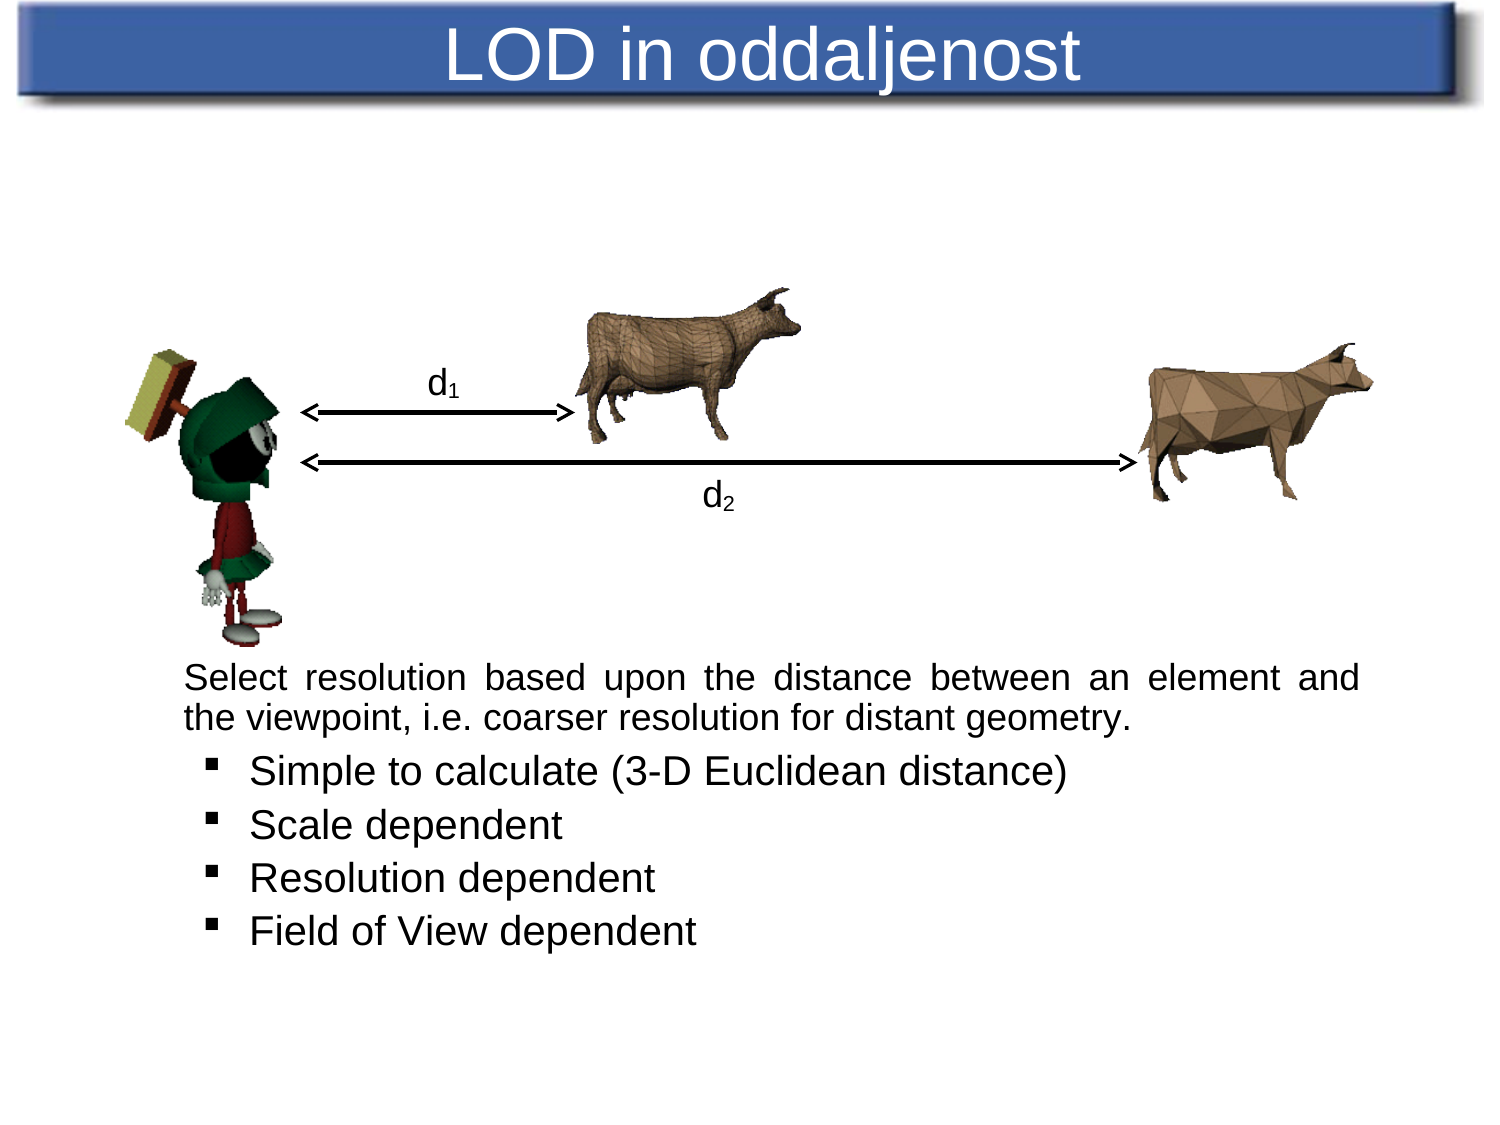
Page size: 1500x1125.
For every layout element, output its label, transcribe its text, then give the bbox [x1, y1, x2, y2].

text_box d1 [412, 350, 501, 412]
picture [125, 349, 282, 647]
title LOD in oddaljenost [24, 0, 1500, 103]
text_box d2 [687, 462, 775, 524]
picture [575, 287, 801, 444]
picture [16, 0, 1484, 113]
picture [1137, 337, 1375, 504]
list Select resolution based upon the distance between an element and the viewpoint, i.e. coarser resolution for distant geometry. Simple to calculate (3-D Euclidean distance) Scale dependent Resolution dependent Field of View dependent [112, 650, 1375, 1023]
